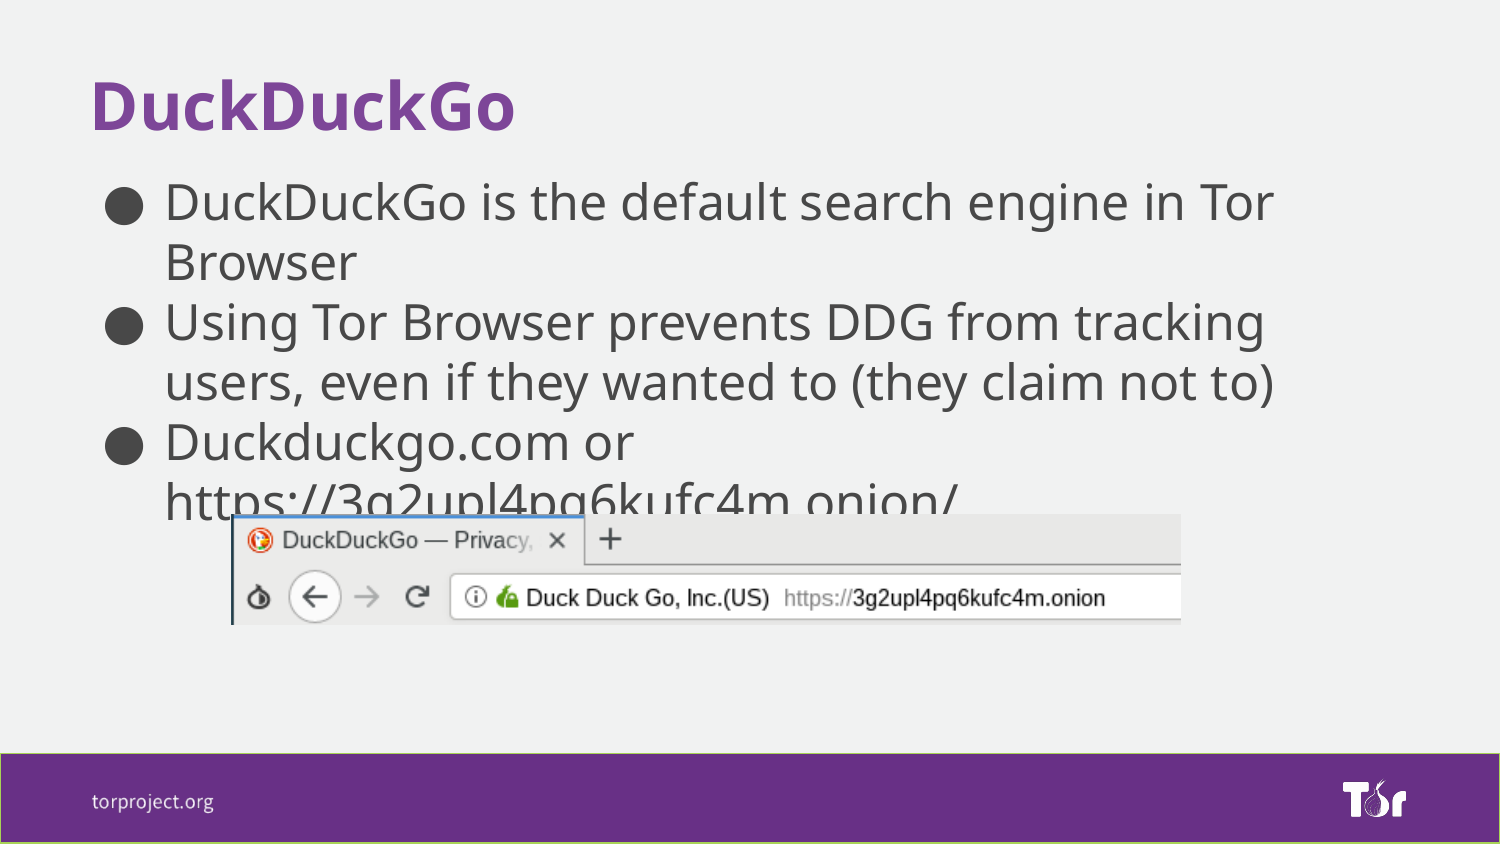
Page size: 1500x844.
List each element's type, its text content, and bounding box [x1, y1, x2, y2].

picture [75, 780, 604, 821]
picture [231, 514, 1181, 625]
text_box DuckDuckGo [74, 33, 1425, 163]
text_box DuckDuckGo is the default search engine in Tor Browser Using Tor Browser prevents DDG from tracking users, even if they wanted to (they claim not to) Duckduckgo.com or https://3g2upl4pq6kufc4m.onion/ [74, 163, 1425, 720]
picture [1343, 778, 1406, 817]
